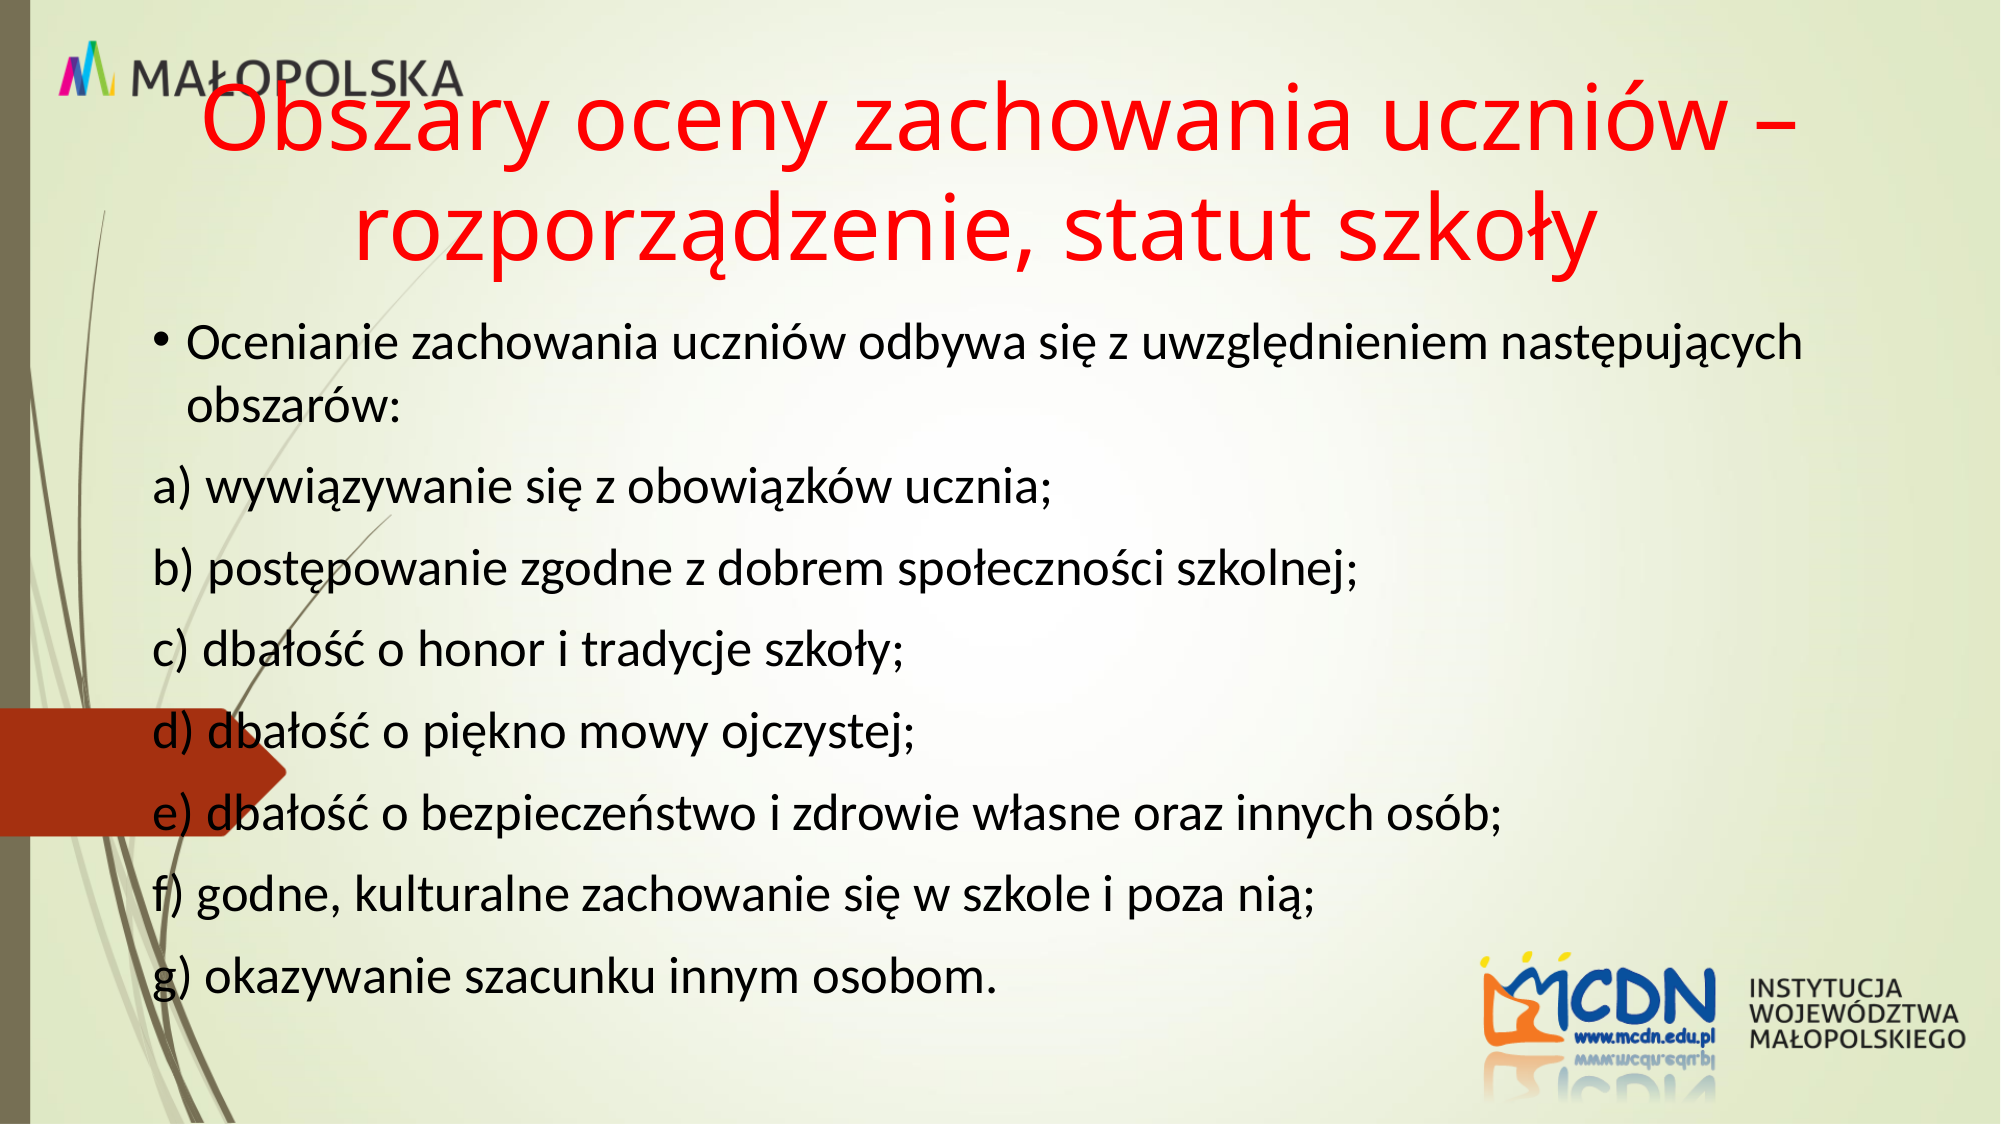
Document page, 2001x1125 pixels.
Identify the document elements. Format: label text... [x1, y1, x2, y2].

picture [0, 0, 2001, 1125]
list Ocenianie zachowania uczniów odbywa się z uwzględnieniem następujących obszarów: a) wywiązywanie się z obowiązków ucznia; b) postępowanie zgodne z dobrem społeczności szkolnej; c) dbałość o honor i tradycje szkoły; d) dbałość o piękno mowy ojczystej; e) dbałość o bezpieczeństwo i zdrowie własne oraz innych osób; f) godne, kulturalne zachowanie się w szkole i poza nią; g) okazywanie szacunku innym osobom. [137, 299, 1863, 1014]
title Obszary oceny zachowania uczniów – rozporządzenie, statut szkoły [137, 59, 1863, 278]
